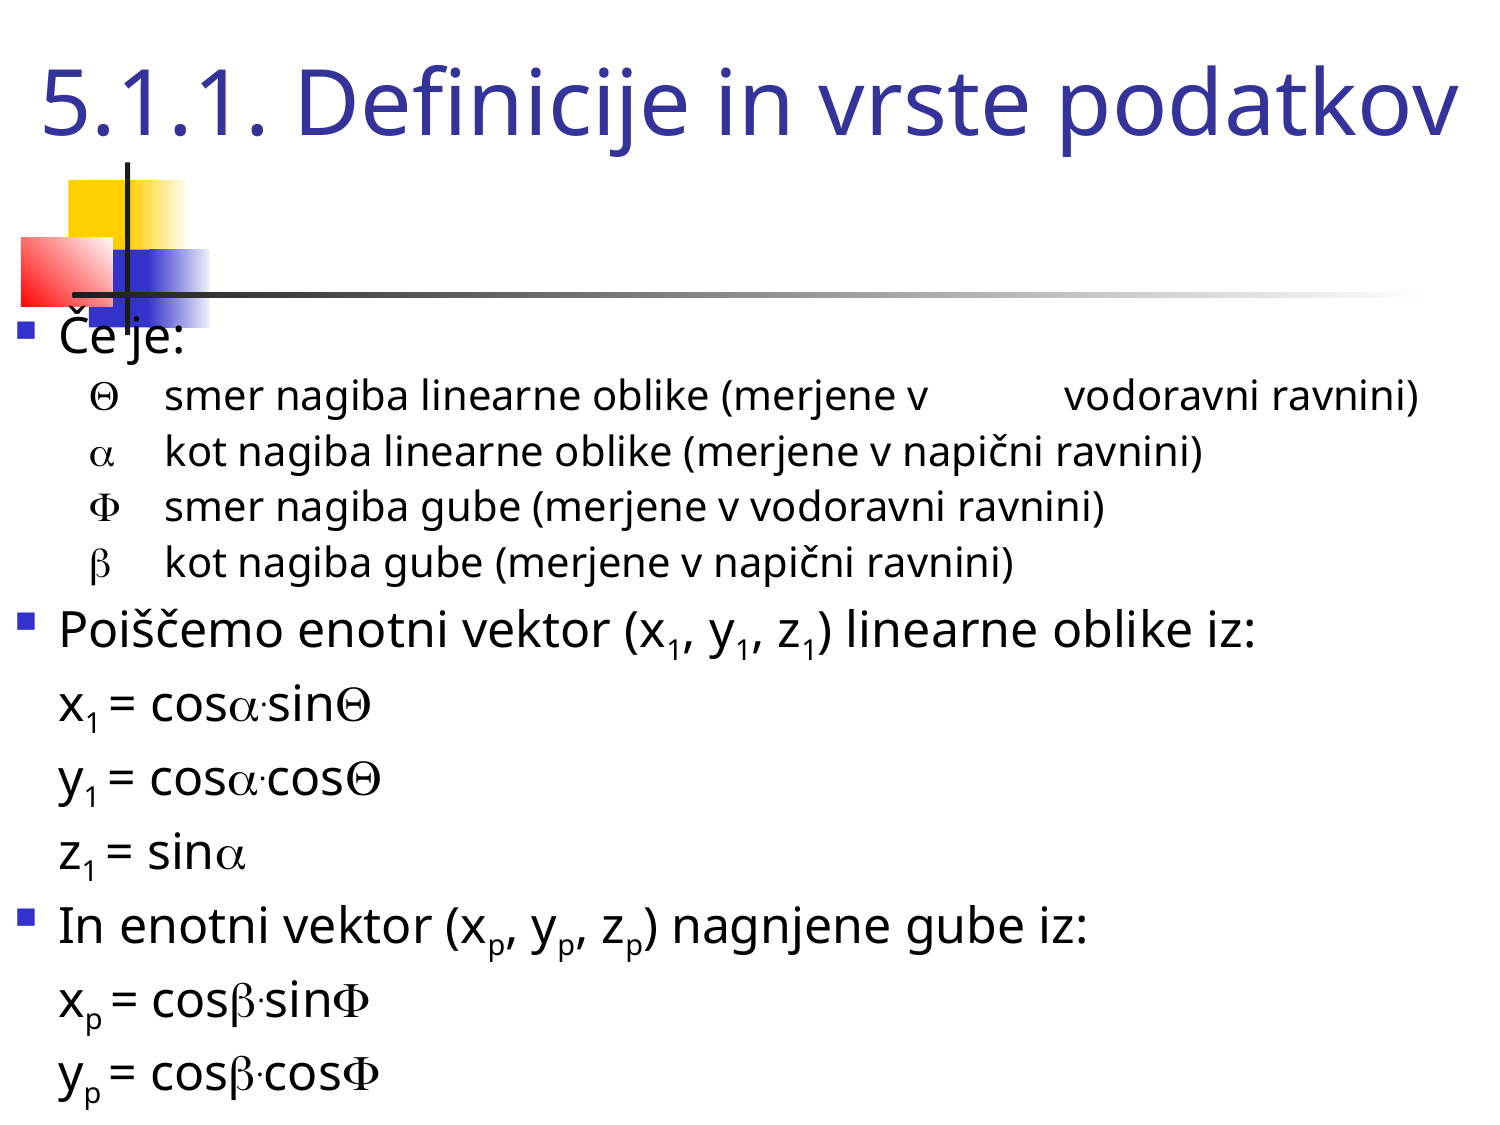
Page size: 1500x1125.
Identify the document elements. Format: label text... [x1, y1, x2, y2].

list Če je:  smer nagiba linearne oblike (merjene v vodoravni ravnini)  kot nagiba linearne oblike (merjene v napični ravnini)  smer nagiba gube (merjene v vodoravni ravnini)  kot nagiba gube (merjene v napični ravnini) Poiščemo enotni vektor (x1, y1, z1) linearne oblike iz: x1 = cos.sin y1 = cos.cos z1 = sin In enotni vektor (xp, yp, zp) nagnjene gube iz: xp = cos.sin yp = cos.cos zp = sin [0, 302, 1500, 1125]
title 5.1.1. Definicije in vrste podatkov [0, 35, 1500, 161]
